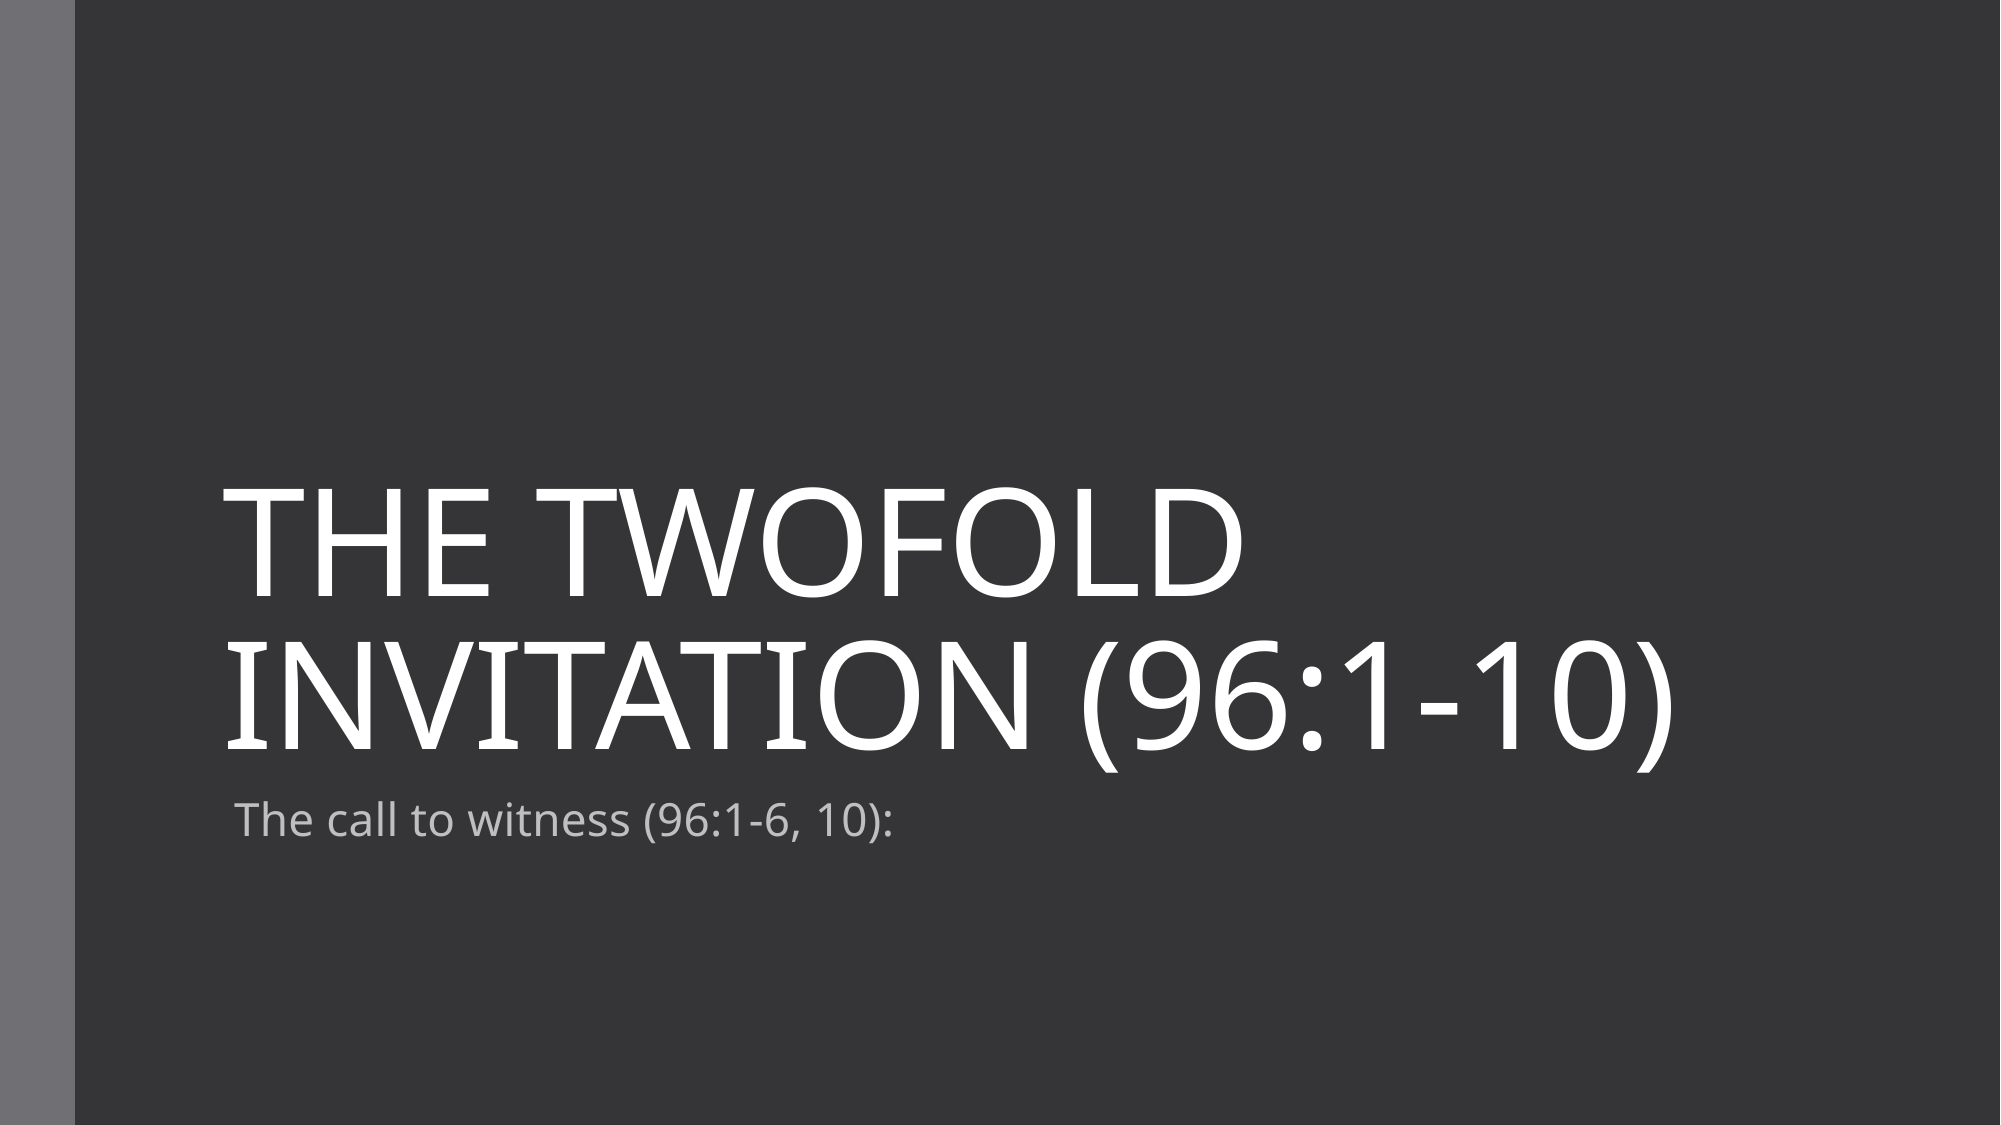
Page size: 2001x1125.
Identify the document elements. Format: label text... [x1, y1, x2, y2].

subtitle The call to witness (96:1-6, 10): [206, 787, 1752, 1066]
title THE TWOFOLD INVITATION (96:1-10) [206, 124, 1752, 787]
